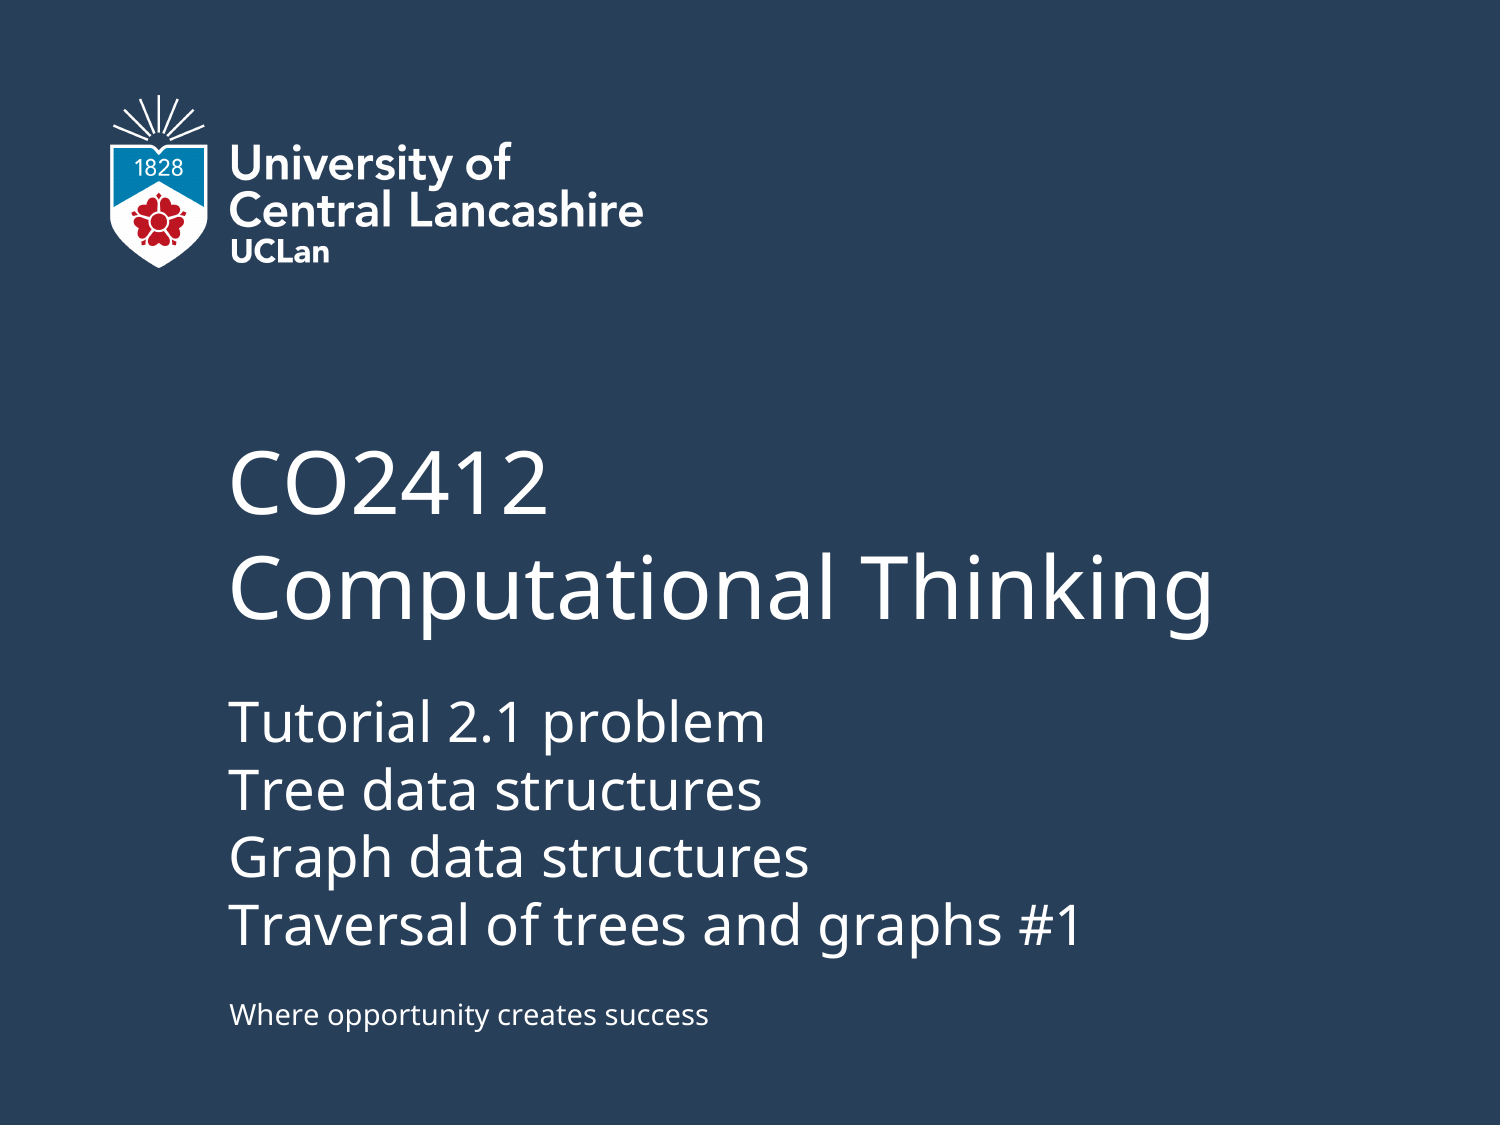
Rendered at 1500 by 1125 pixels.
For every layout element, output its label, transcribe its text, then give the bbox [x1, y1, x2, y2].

text_box Tutorial 2.1 problem Tree data structures Graph data structures Traversal of trees and graphs #1 [214, 701, 1343, 943]
text_box CO2412 Computational Thinking [212, 411, 1341, 653]
picture [110, 95, 643, 268]
